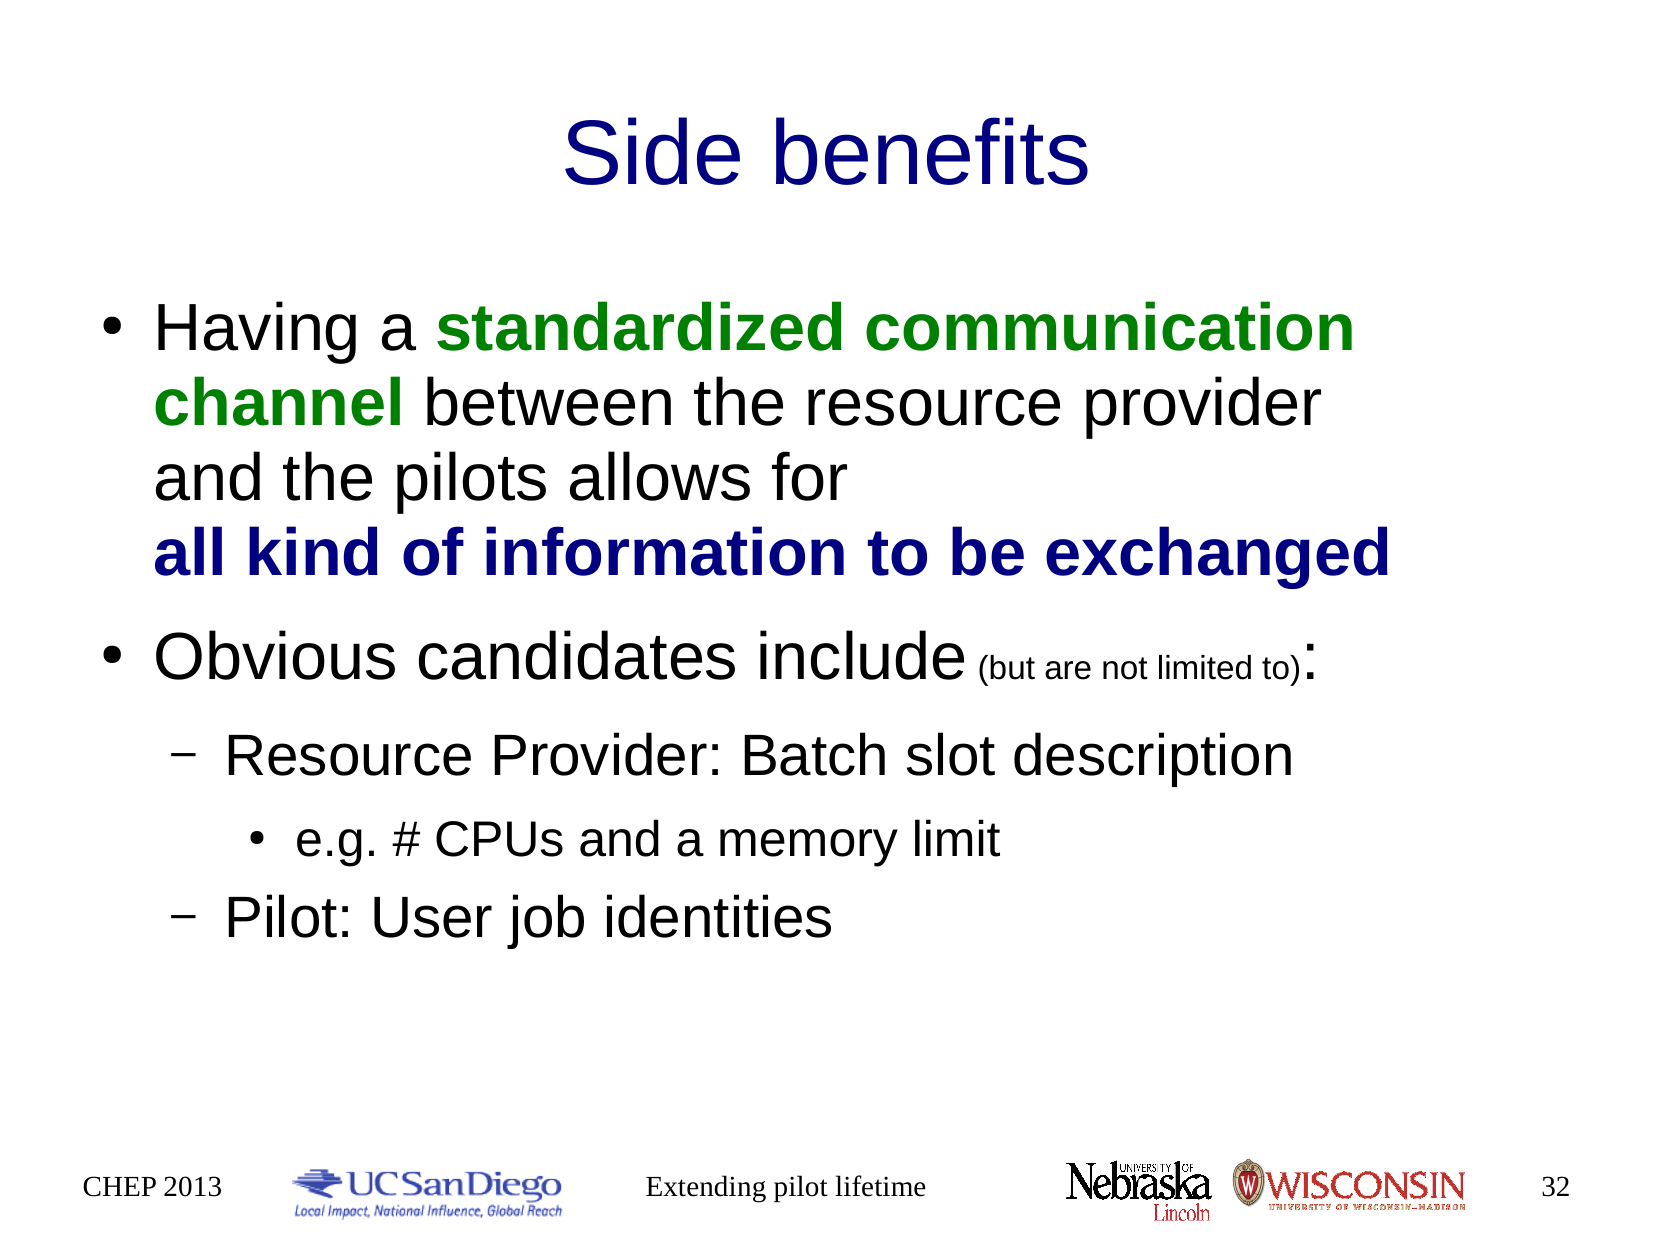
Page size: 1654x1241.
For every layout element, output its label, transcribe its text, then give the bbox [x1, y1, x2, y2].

picture [1066, 1160, 1212, 1221]
picture [292, 1169, 563, 1220]
title Side benefits [82, 49, 1571, 257]
picture [1232, 1158, 1465, 1210]
list Having a standardized communication channel between the resource provider and the pilots allows for all kind of information to be exchanged Obvious candidates include (but are not limited to): Resource Provider: Batch slot description e.g. # CPUs and a memory limit Pilot: User job identities [82, 290, 1538, 1010]
